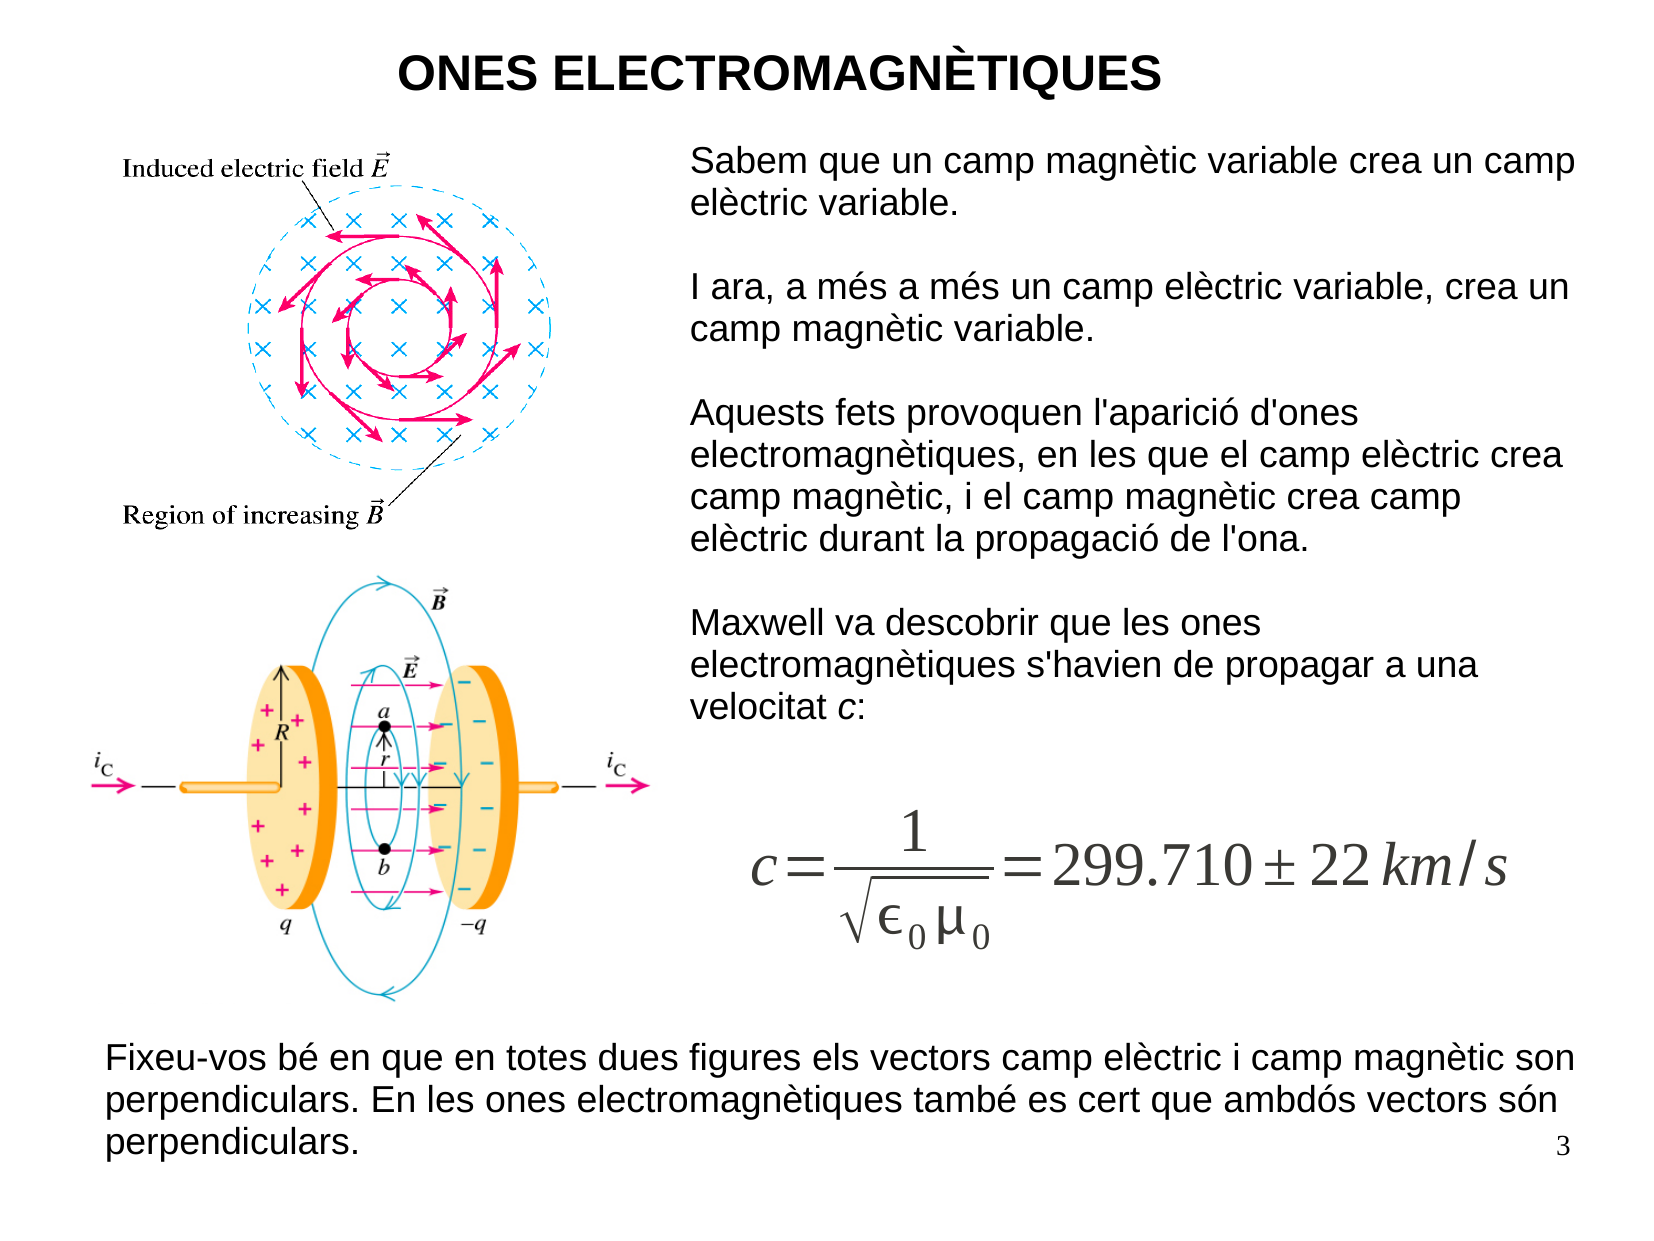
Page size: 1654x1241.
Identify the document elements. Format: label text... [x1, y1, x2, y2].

picture [82, 562, 661, 1004]
chart [742, 795, 1516, 958]
text_box Sabem que un camp magnètic variable crea un camp elèctric variable. I ara, a més a més un camp elèctric variable, crea un camp magnètic variable. Aquests fets provoquen l'aparició d'ones electromagnètiques, en les que el camp elèctric crea camp magnètic, i el camp magnètic crea camp elèctric durant la propagació de l'ona. Maxwell va descobrir que les ones electromagnètiques s'havien de propagar a una velocitat c: [675, 131, 1599, 1018]
text_box Fixeu-vos bé en que en totes dues figures els vectors camp elèctric i camp magnètic son perpendiculars. En les ones electromagnètiques també es cert que ambdós vectors són perpendiculars. [90, 1029, 1591, 1171]
text_box ONES ELECTROMAGNÈTIQUES [382, 37, 1193, 109]
picture [117, 135, 556, 532]
